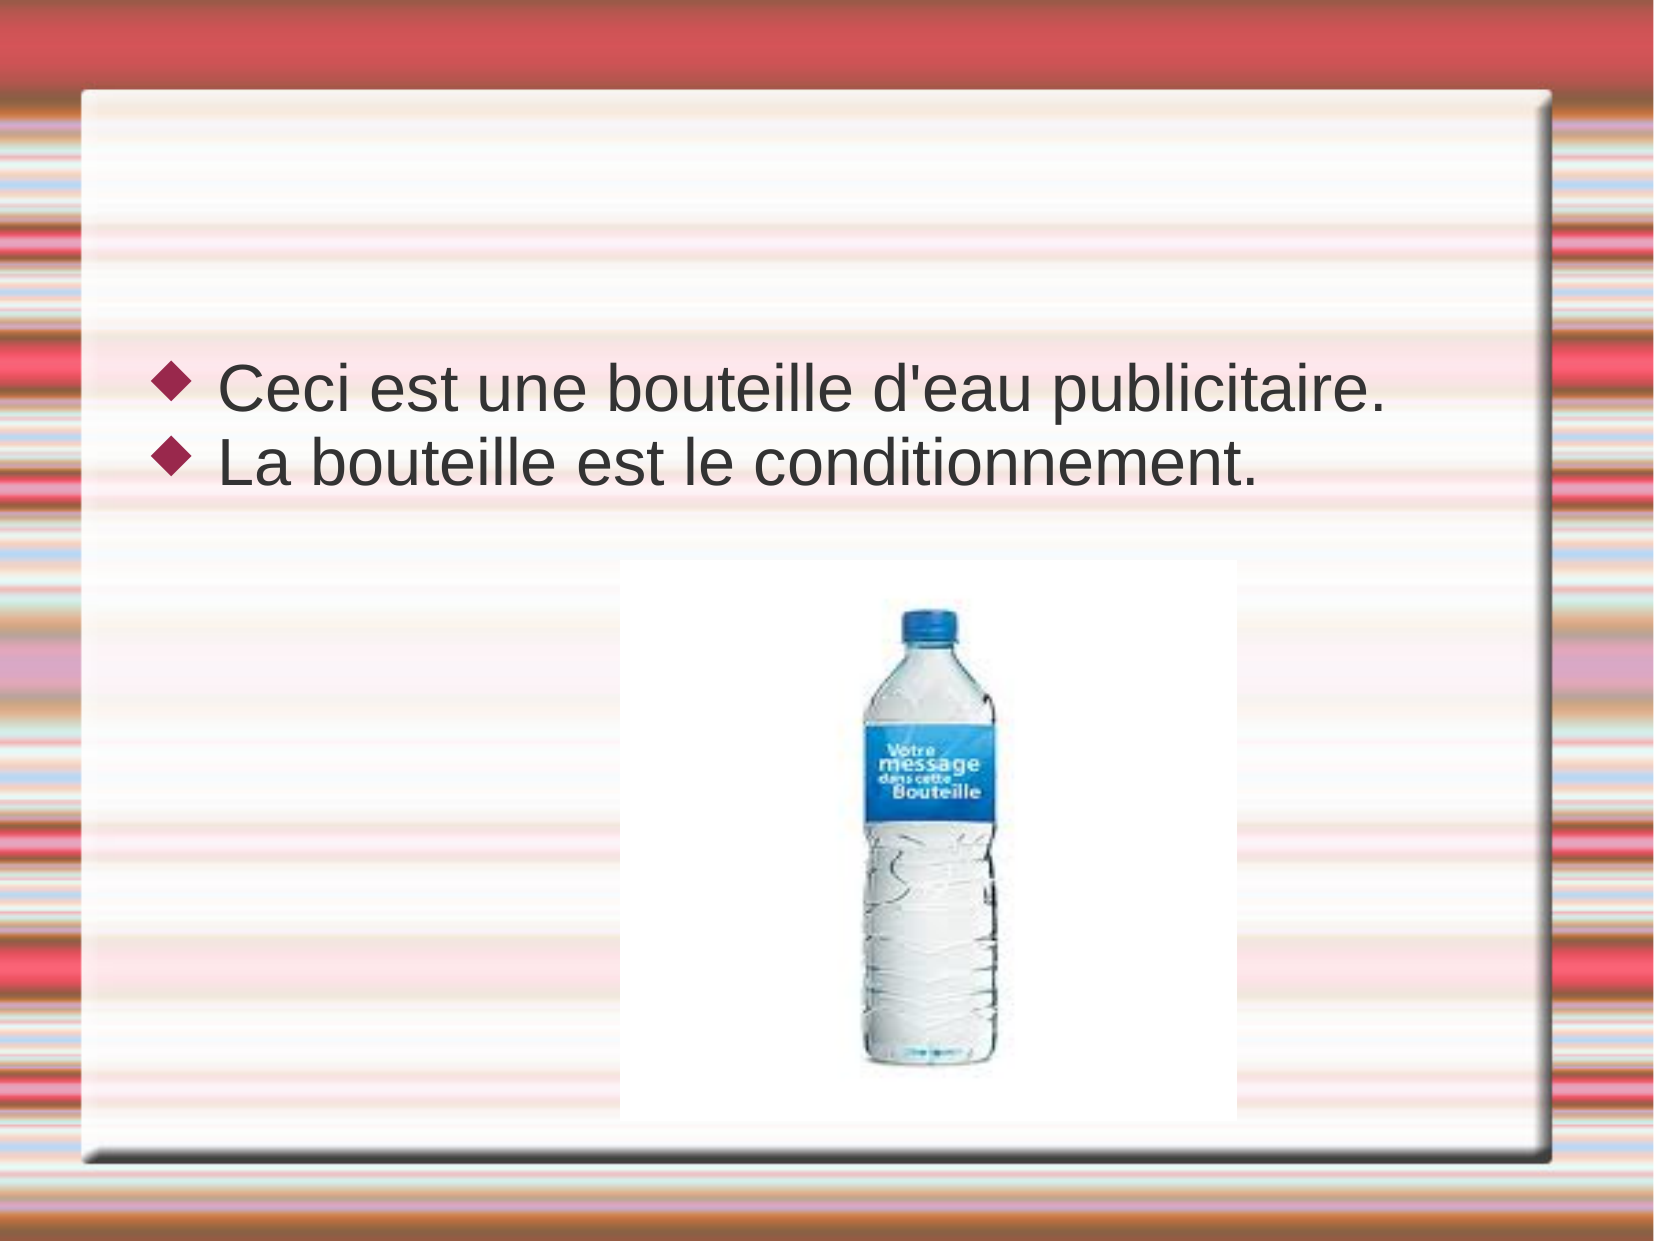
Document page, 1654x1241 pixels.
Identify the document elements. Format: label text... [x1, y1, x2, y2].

picture [0, 0, 1654, 1241]
list Ceci est une bouteille d'eau publicitaire. La bouteille est le conditionnement. [134, 350, 1516, 1132]
